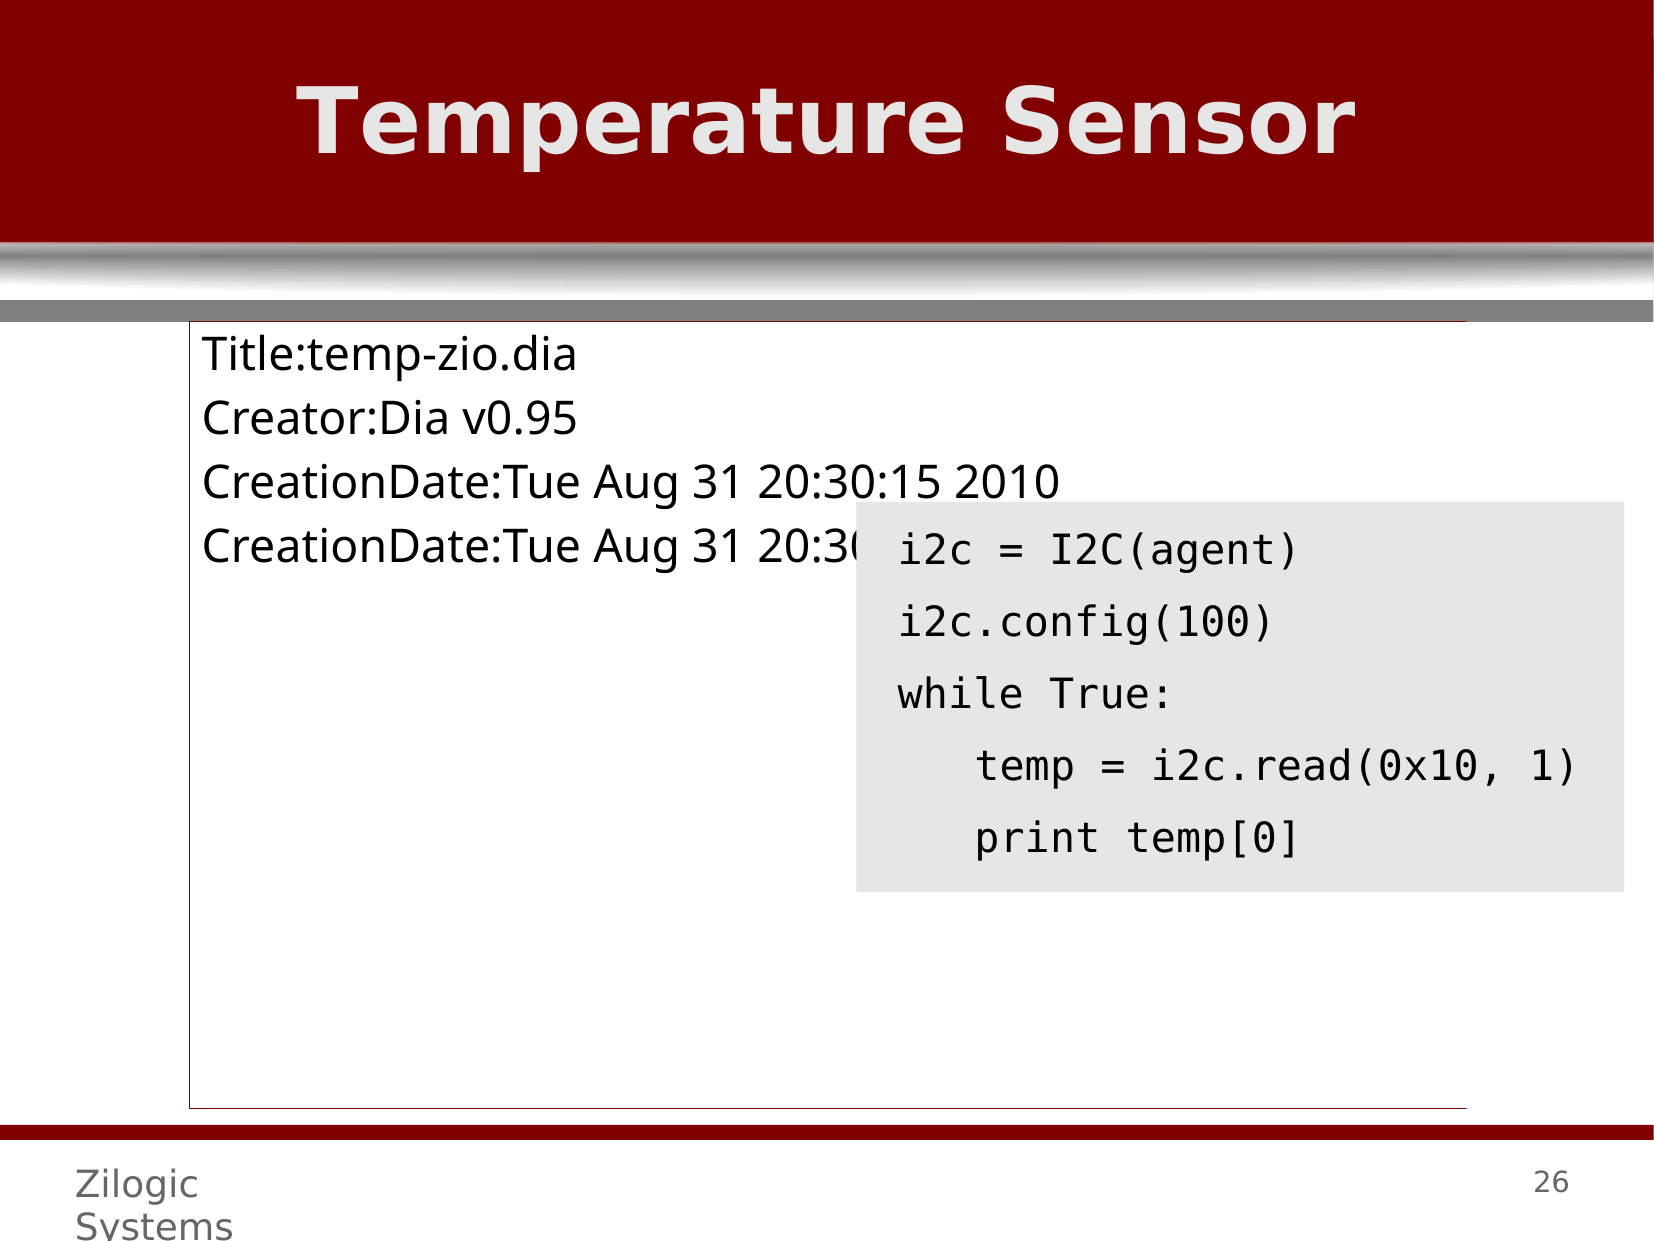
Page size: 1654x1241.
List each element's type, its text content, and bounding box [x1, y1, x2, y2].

title Temperature Sensor [82, 26, 1571, 218]
list i2c = I2C(agent) i2c.config(100) while True: temp = i2c.read(0x10, 1) print temp[0] [856, 501, 1625, 892]
picture [82, 489, 809, 938]
